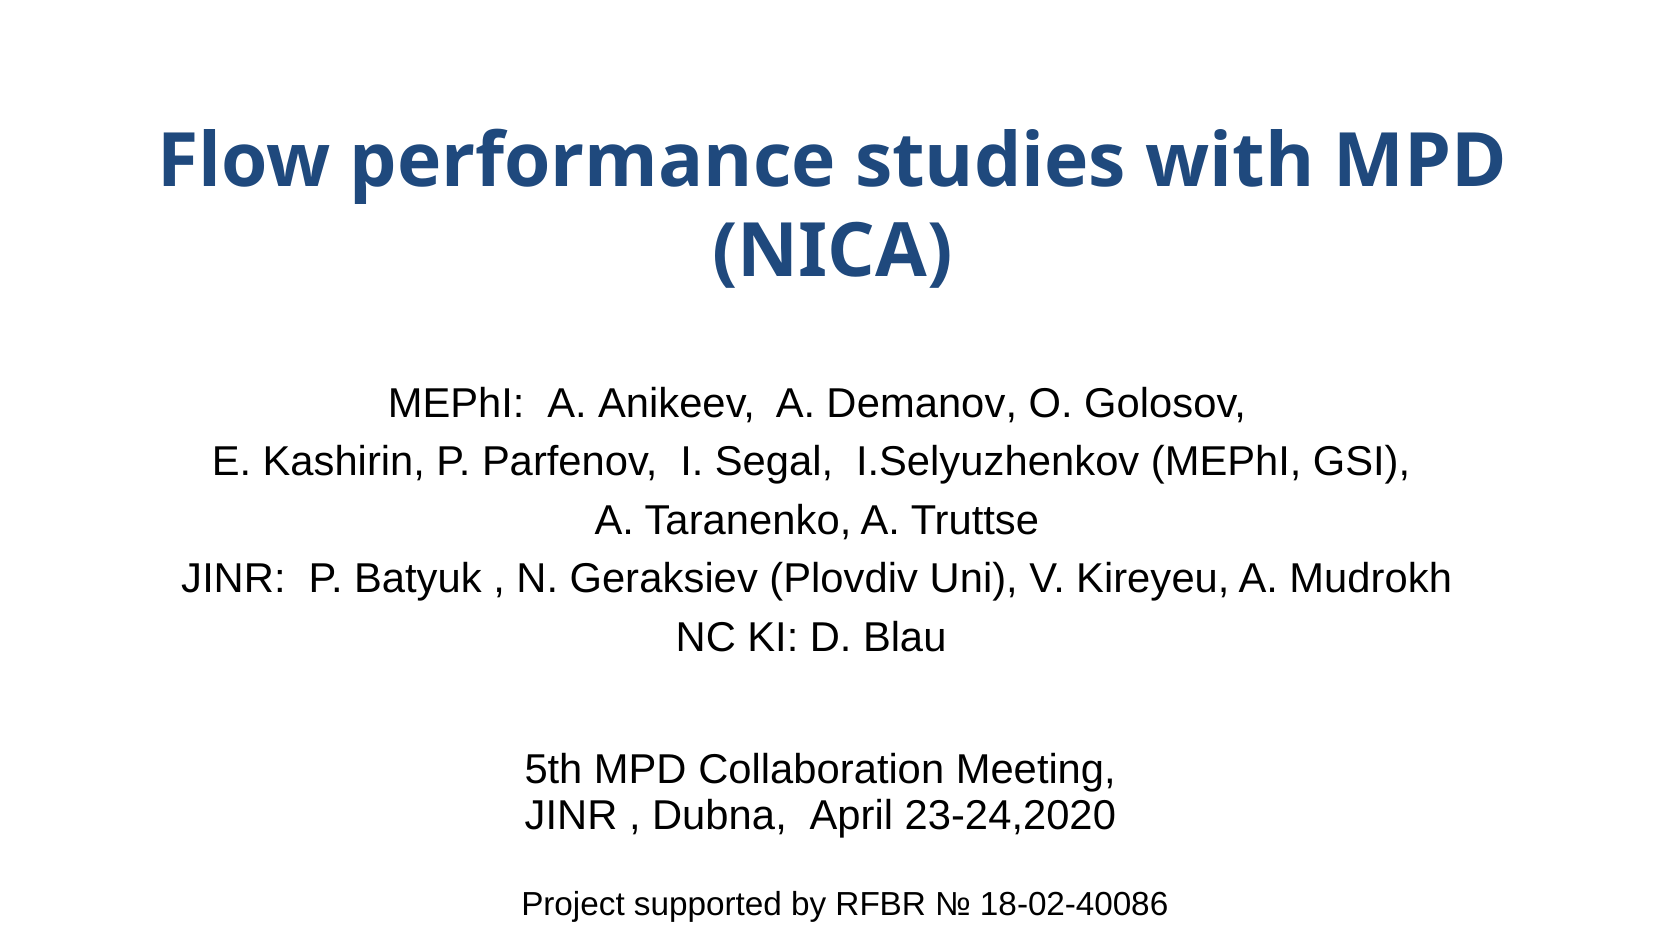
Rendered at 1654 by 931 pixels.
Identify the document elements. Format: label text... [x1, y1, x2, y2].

text_box 5th MPD Collaboration Meeting, JINR , Dubna, April 23-24,2020 [288, 738, 1353, 850]
title Flow performance studies with MPD (NICA) [129, 110, 1536, 293]
text_box Project supported by RFBR № 18-02-40086 [487, 878, 1192, 931]
text_box MEPhI: A. Anikeev, A. Demanov, O. Golosov, E. Kashirin, P. Parfenov, I. Segal, I.Selyuzhenkov (MEPhI, GSI), A. Taranenko, A. Truttse JINR: P. Batyuk , N. Geraksiev (Plovdiv Uni), V. Kireyeu, A. Mudrokh NC KI: D. Blau [98, 372, 1536, 680]
